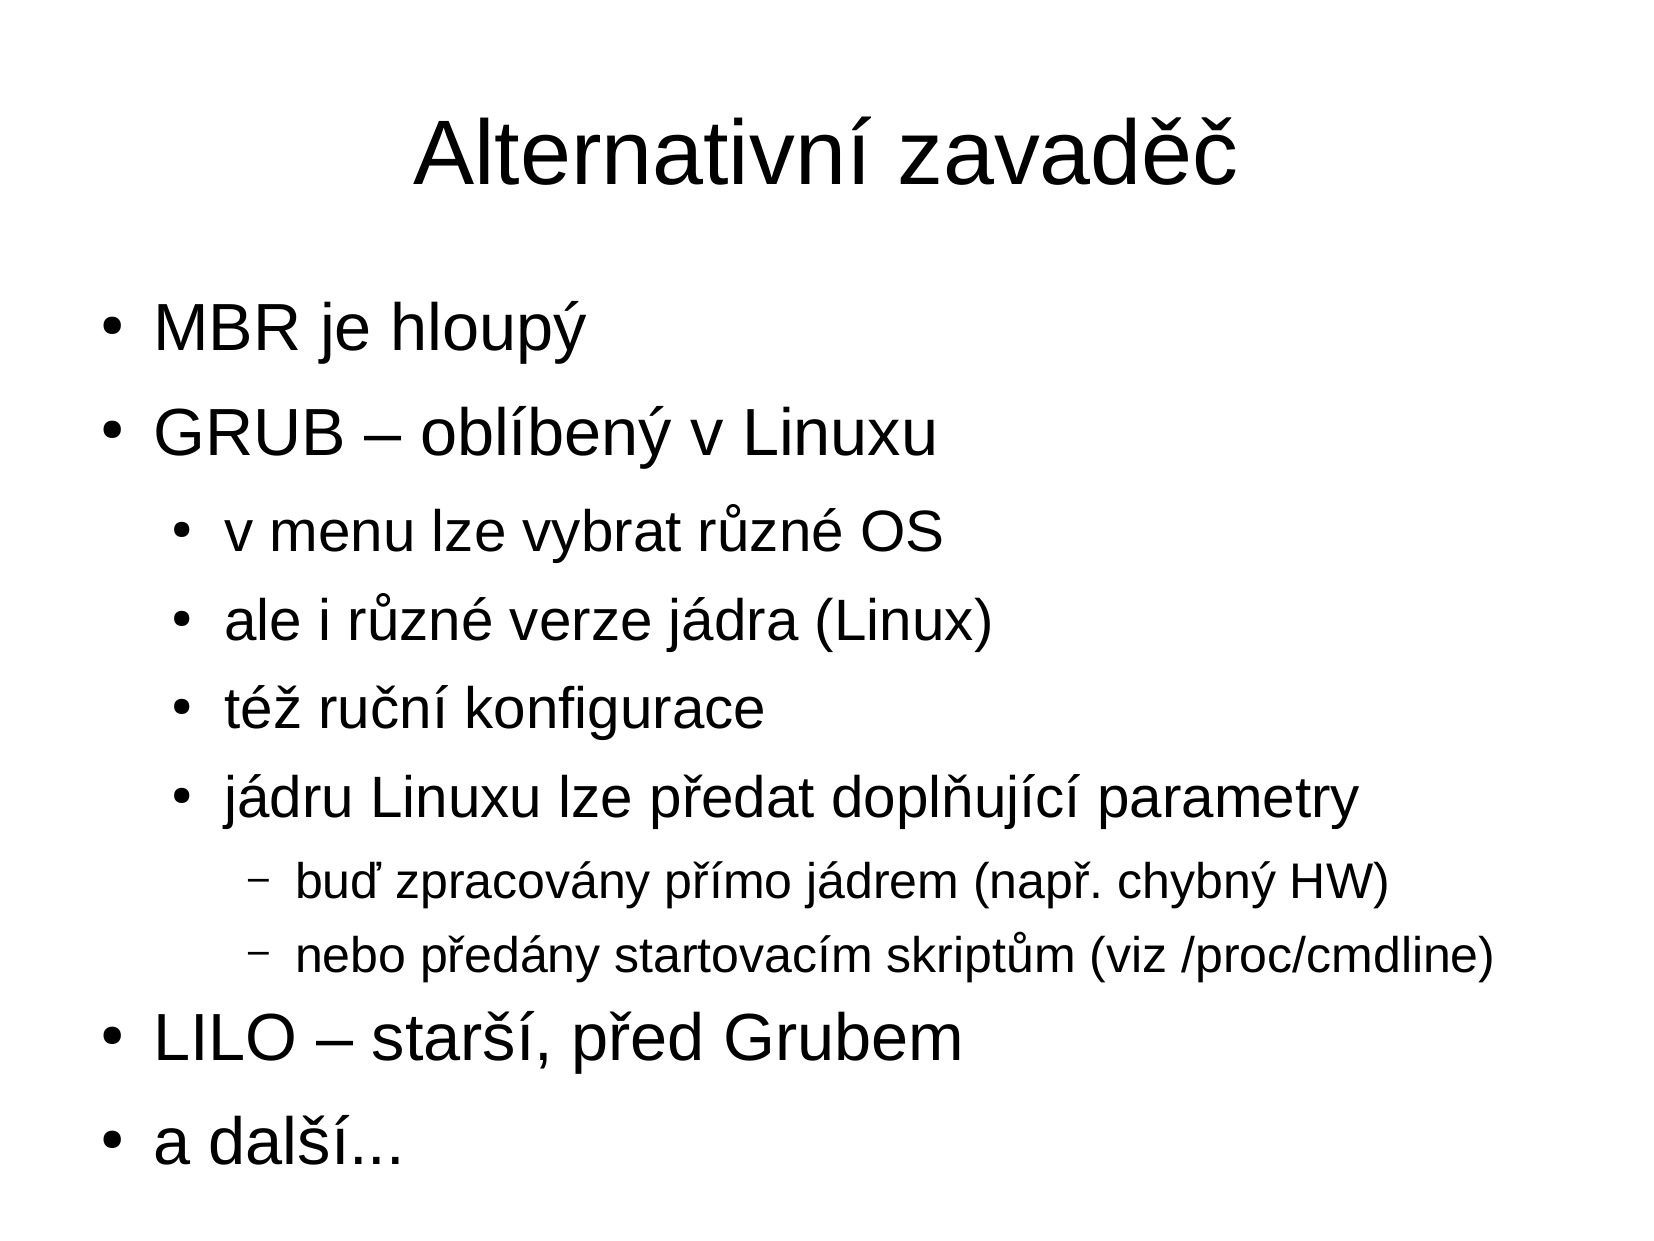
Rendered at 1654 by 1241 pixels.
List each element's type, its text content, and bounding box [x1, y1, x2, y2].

title Alternativní zavaděč [82, 56, 1571, 250]
list MBR je hloupý GRUB – oblíbený v Linuxu v menu lze vybrat různé OS ale i různé verze jádra (Linux) též ruční konfigurace jádru Linuxu lze předat doplňující parametry buď zpracovány přímo jádrem (např. chybný HW) nebo předány startovacím skriptům (viz /proc/cmdline) LILO – starší, před Grubem a další... [82, 290, 1571, 1180]
